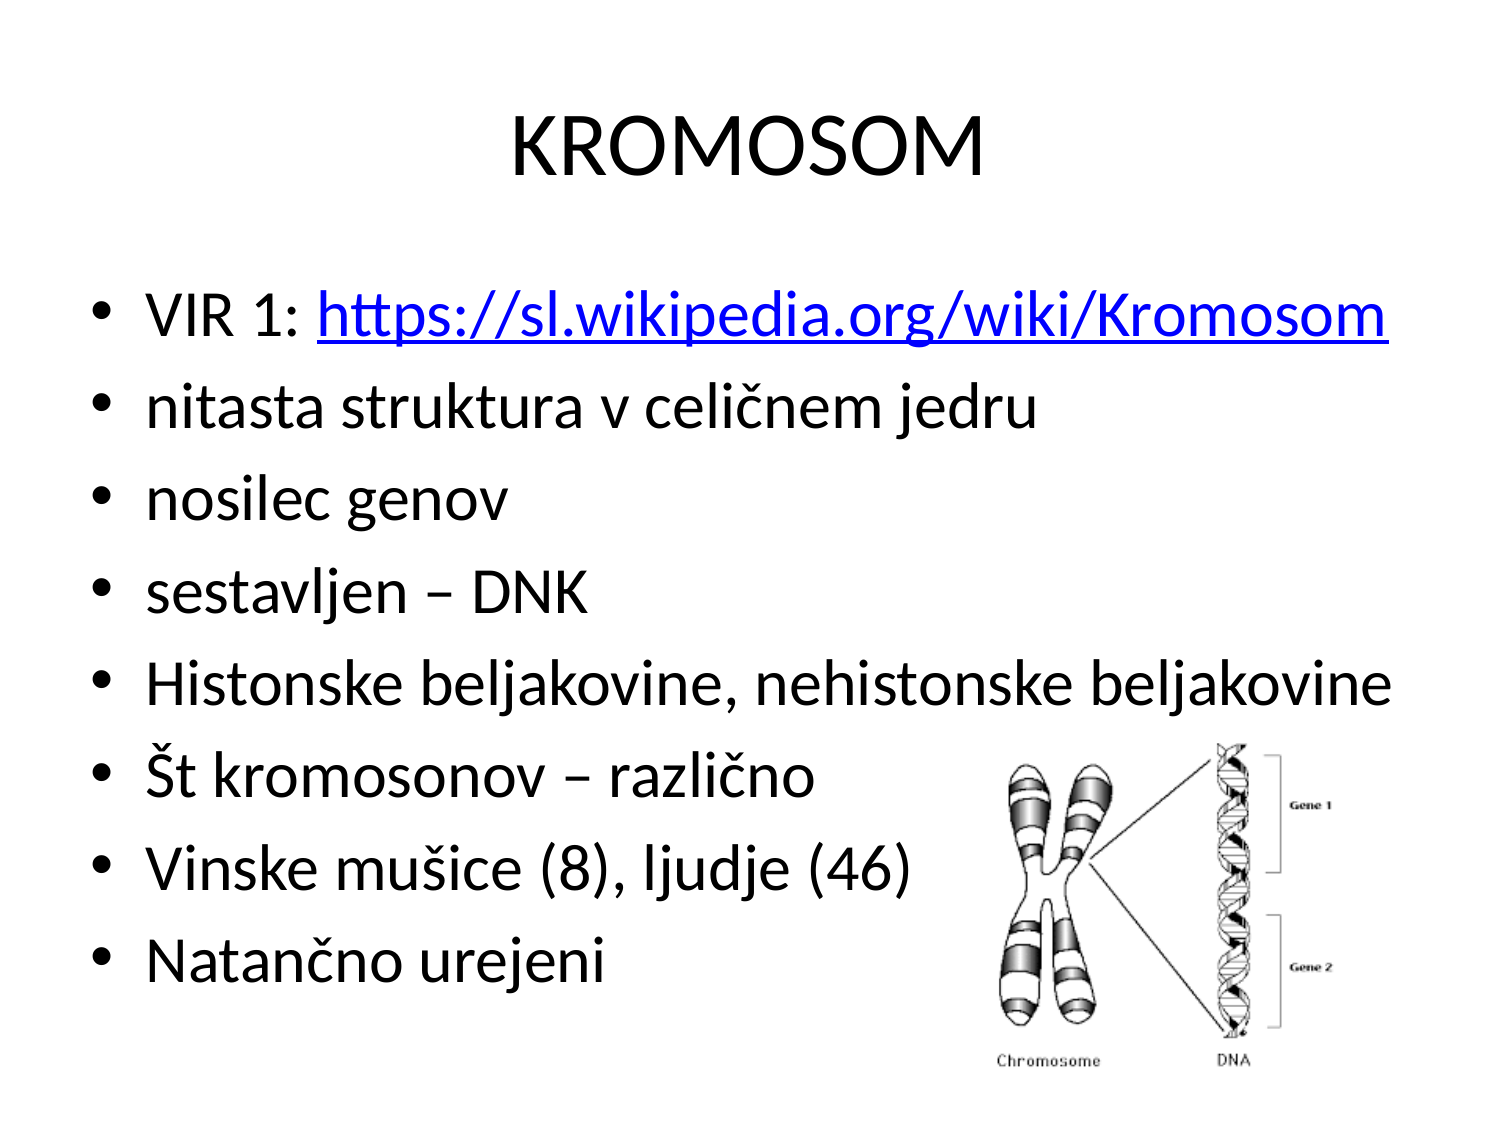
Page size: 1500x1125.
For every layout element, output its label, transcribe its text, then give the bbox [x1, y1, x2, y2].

title KROMOSOM [75, 45, 1425, 233]
picture [976, 742, 1346, 1076]
list VIR 1: https://sl.wikipedia.org/wiki/Kromosom nitasta struktura v celičnem jedru nosilec genov sestavljen – DNK Histonske beljakovine, nehistonske beljakovine Št kromosonov – različno Vinske mušice (8), ljudje (46) Natančno urejeni [75, 262, 1425, 1005]
